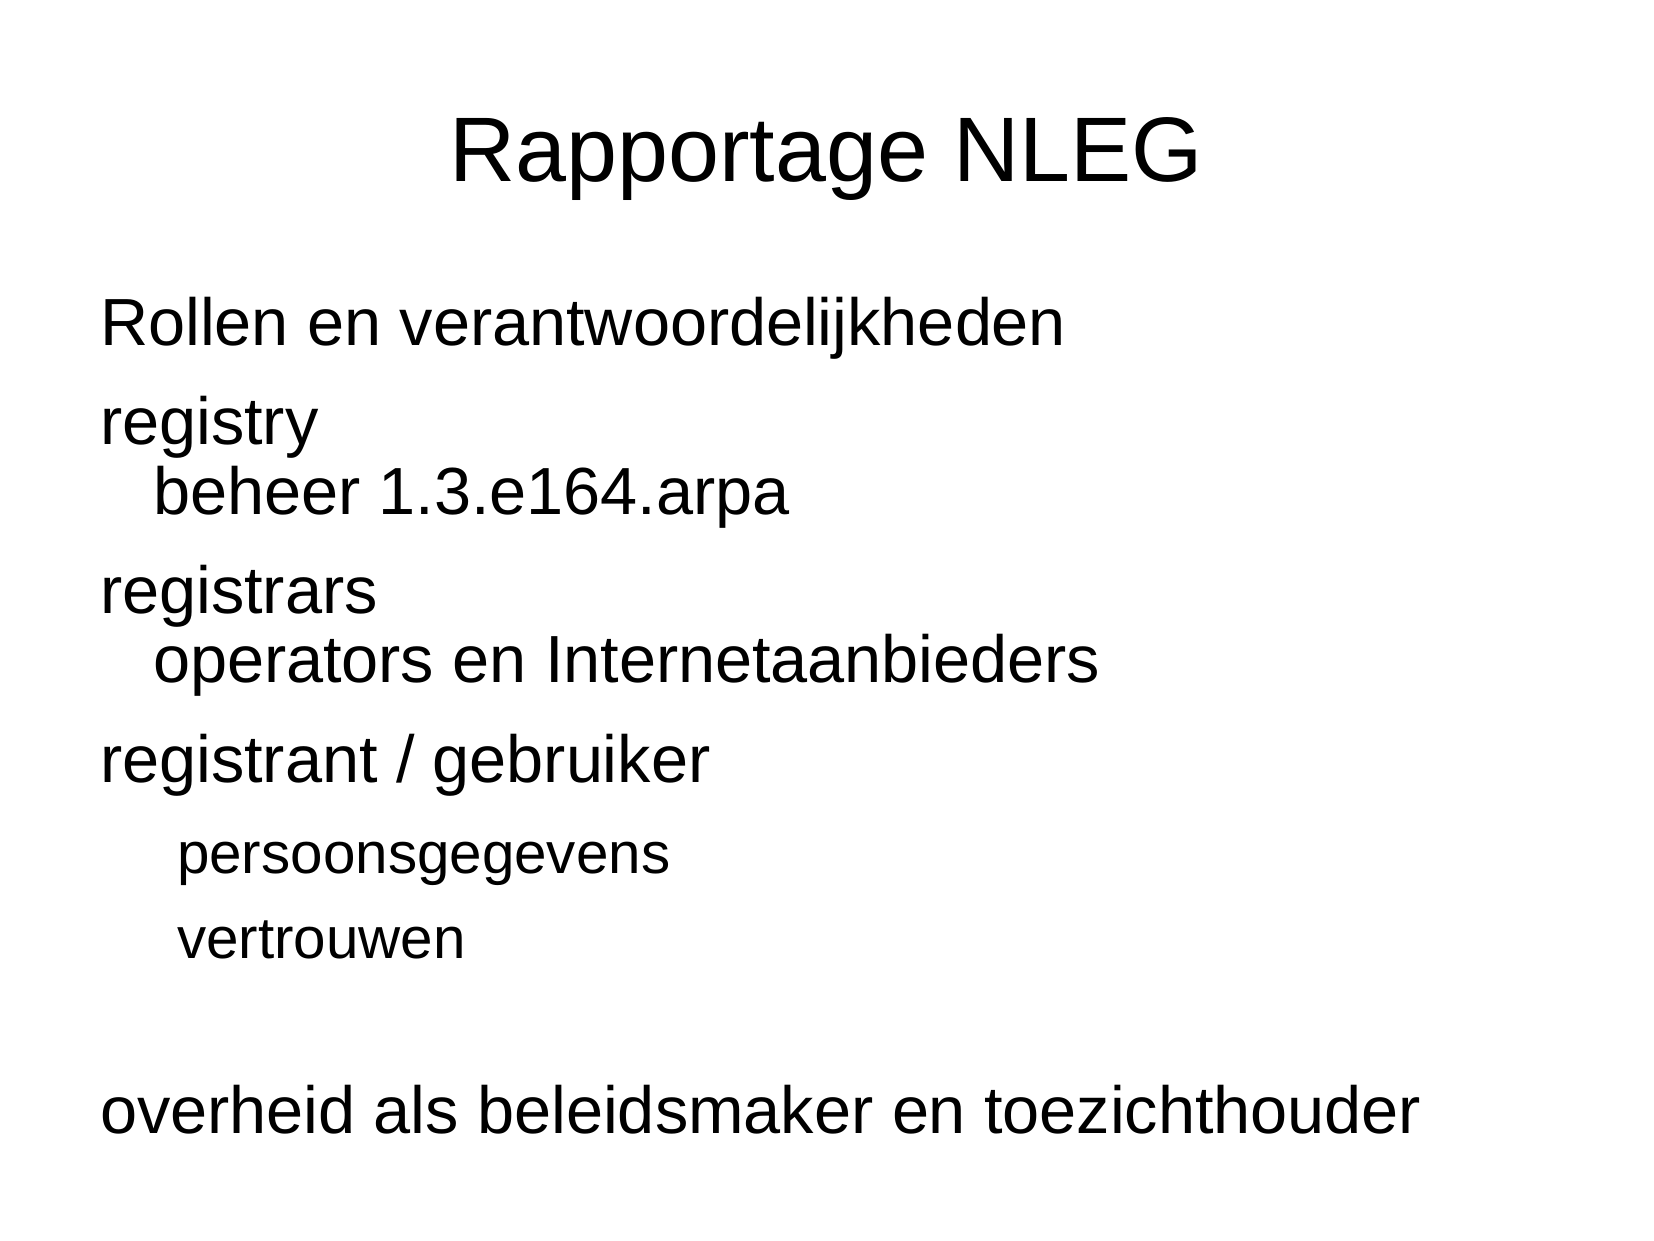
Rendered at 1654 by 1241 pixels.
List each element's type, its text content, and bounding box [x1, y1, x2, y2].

title Rapportage NLEG [82, 49, 1571, 257]
list Rollen en verantwoordelijkheden registry beheer 1.3.e164.arpa registrars operators en Internetaanbieders registrant / gebruiker persoonsgegevens vertrouwen overheid als beleidsmaker en toezichthouder [82, 290, 1571, 1196]
